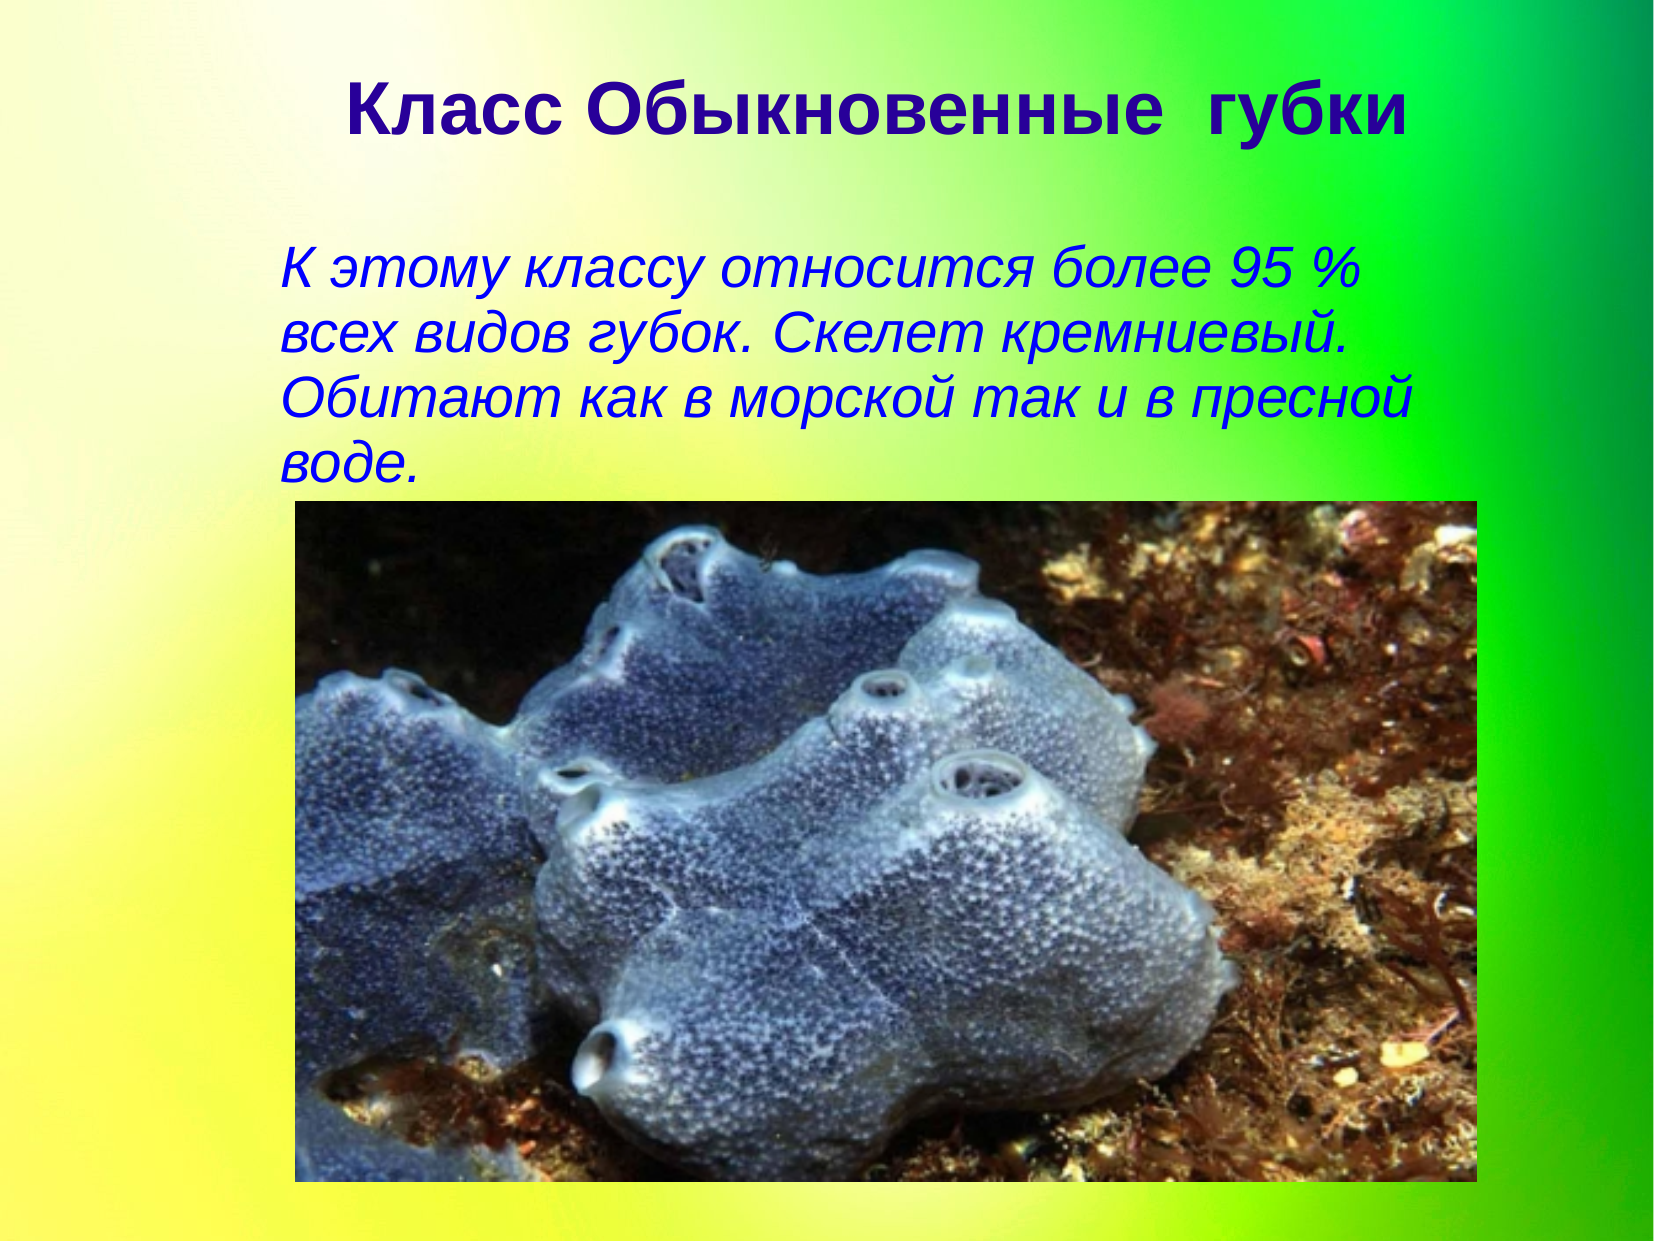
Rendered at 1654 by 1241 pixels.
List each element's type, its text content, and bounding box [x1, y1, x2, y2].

picture [0, 0, 1654, 1241]
text_box Класс Обыкновенные губки [324, 59, 1431, 207]
text_box К этому классу относится более 95 % всех видов губок. Скелет кремниевый. Обитают как в морской так и в пресной воде. [265, 227, 1480, 510]
